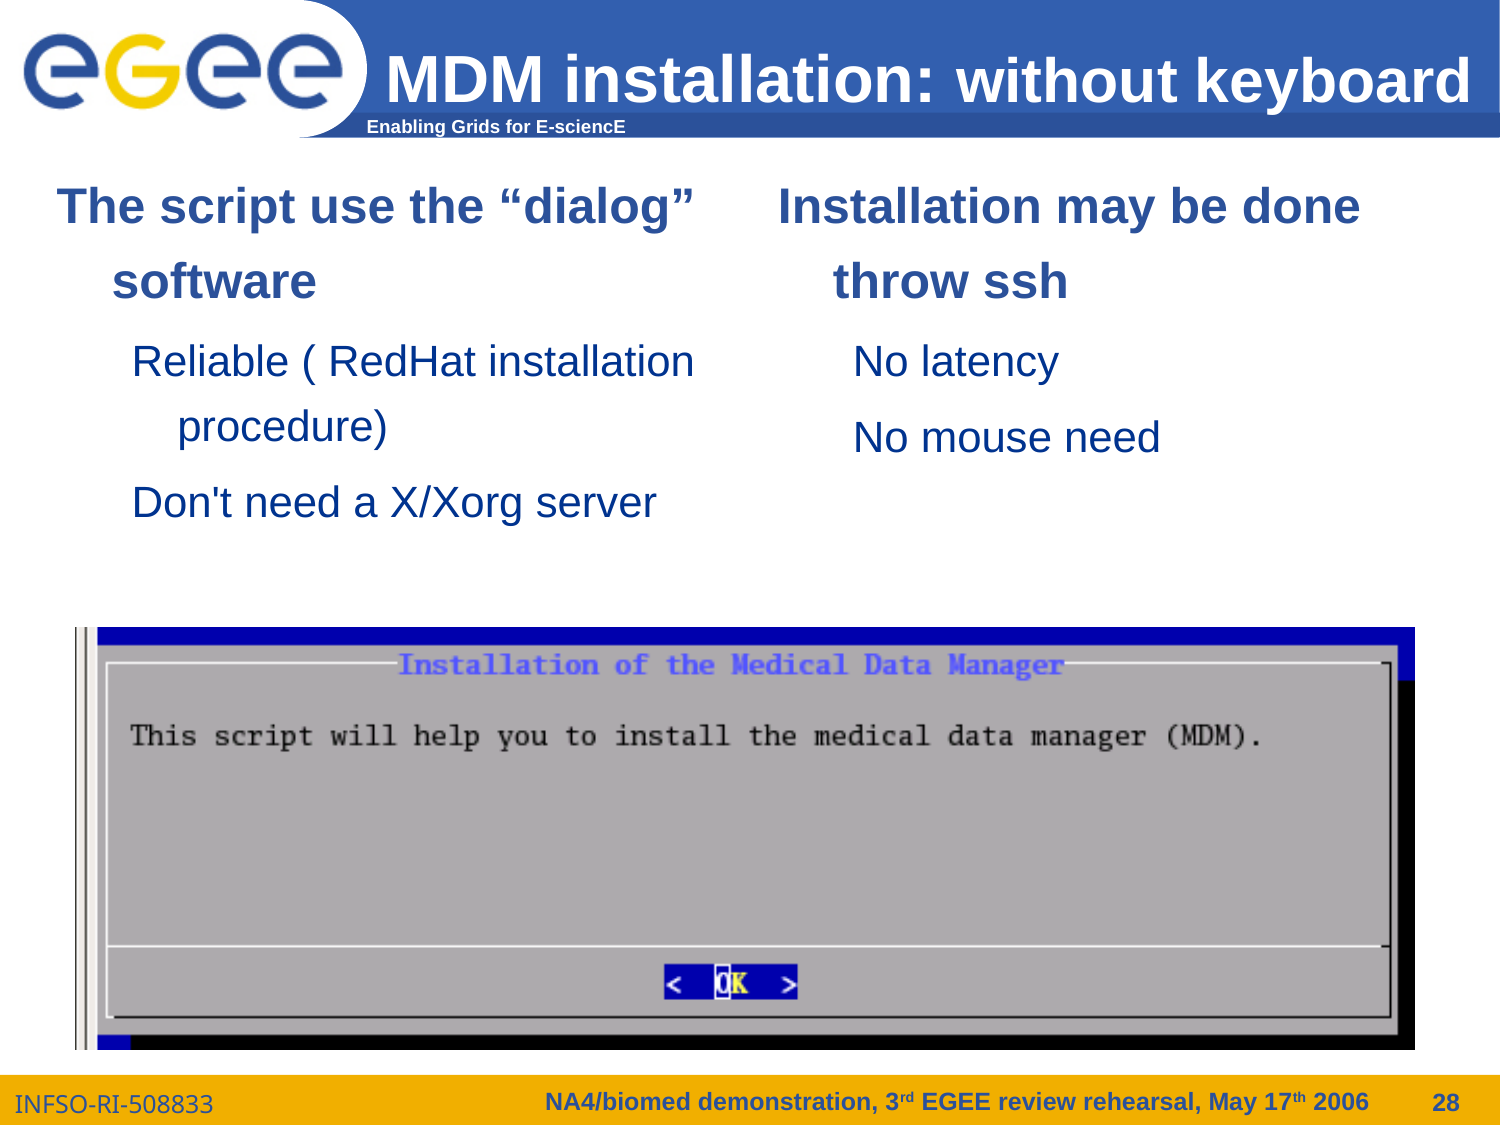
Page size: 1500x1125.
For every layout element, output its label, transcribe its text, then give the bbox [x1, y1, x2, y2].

picture [75, 627, 1415, 1051]
list Installation may be done throw ssh No latency No mouse need [777, 159, 1465, 1050]
picture [18, 30, 349, 112]
list The script use the “dialog” software Reliable ( RedHat installation procedure) Don't need a X/Xorg server [56, 159, 744, 1050]
title MDM installation: without keyboard [369, 10, 1474, 124]
